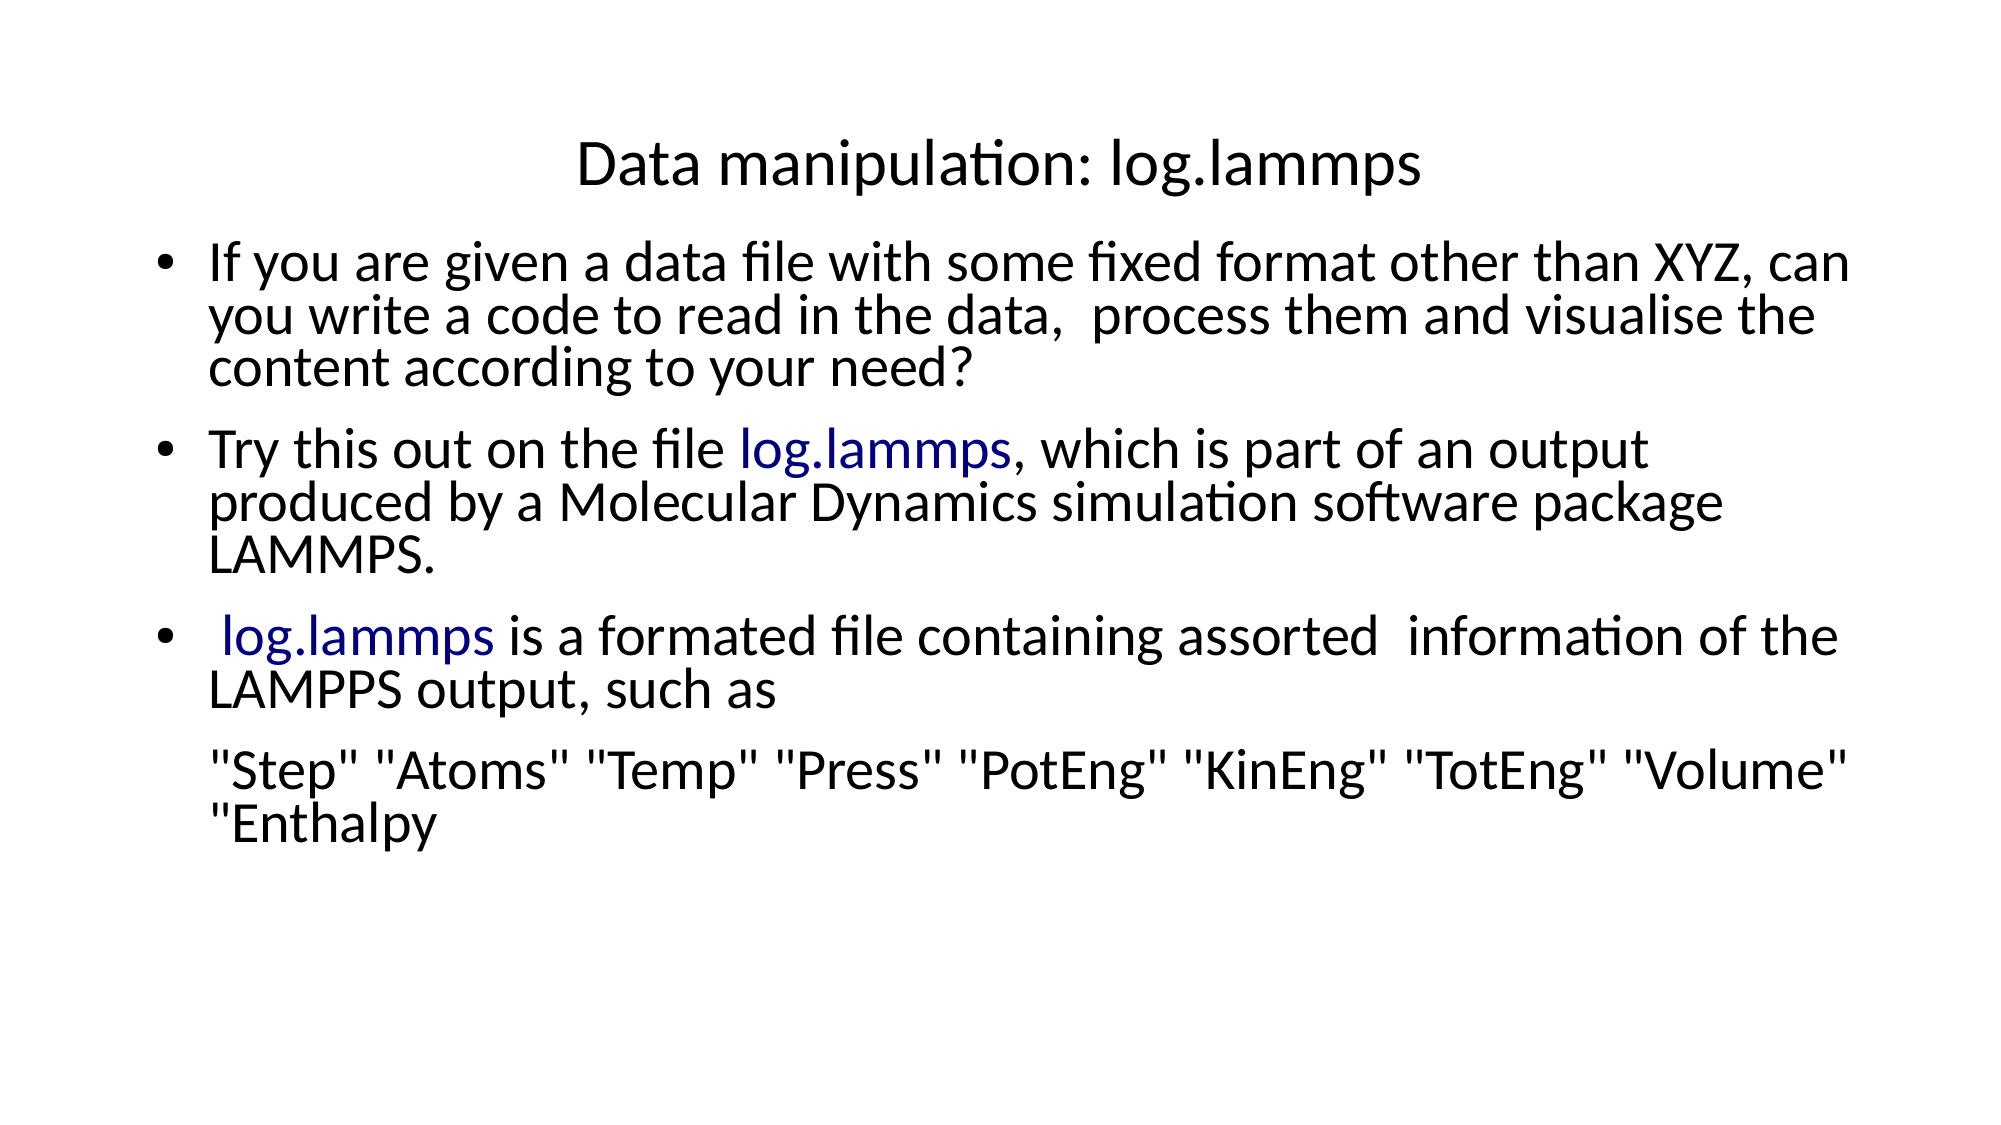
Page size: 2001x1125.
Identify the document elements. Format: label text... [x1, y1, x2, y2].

list If you are given a data file with some fixed format other than XYZ, can you write a code to read in the data, process them and visualise the content according to your need? Try this out on the file log.lammps, which is part of an output produced by a Molecular Dynamics simulation software package LAMMPS. log.lammps is a formated file containing assorted information of the LAMPPS output, such as "Step" "Atoms" "Temp" "Press" "PotEng" "KinEng" "TotEng" "Volume" "Enthalpy [137, 239, 1863, 954]
title Data manipulation: log.lammps [137, 59, 1863, 239]
